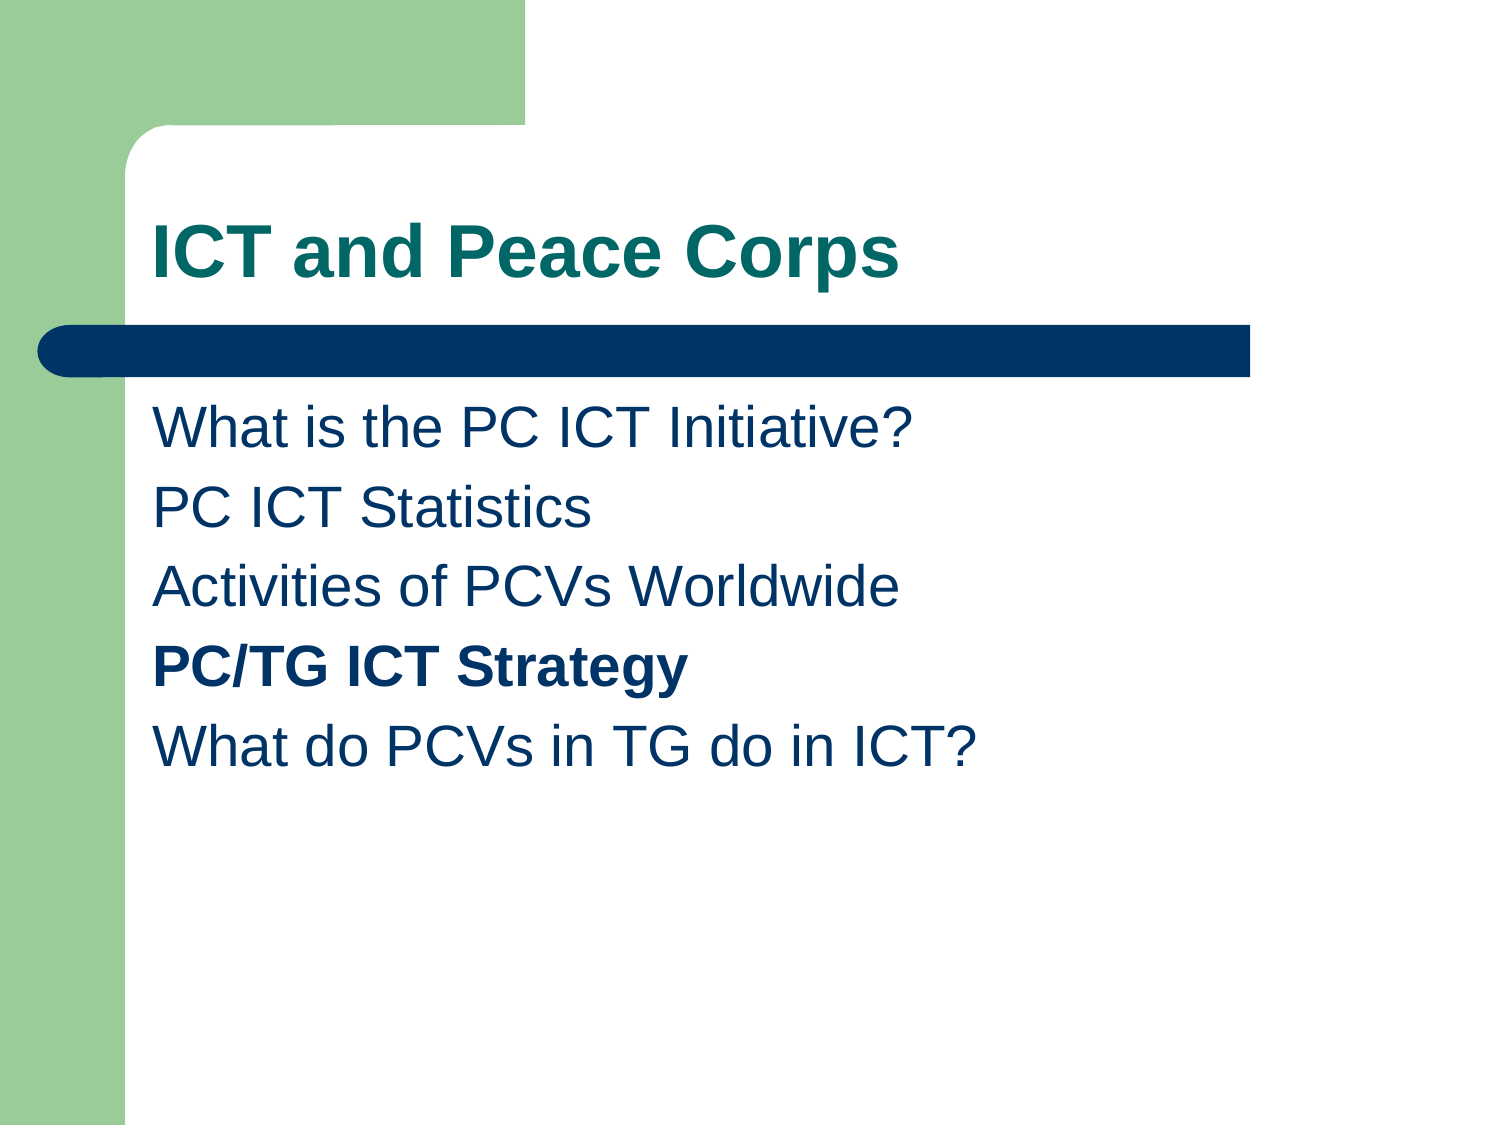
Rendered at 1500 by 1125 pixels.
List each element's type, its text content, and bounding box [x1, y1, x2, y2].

list What is the PC ICT Initiative? PC ICT Statistics Activities of PCVs Worldwide PC/TG ICT Strategy What do PCVs in TG do in ICT? [137, 387, 1400, 999]
title ICT and Peace Corps [136, 136, 1414, 301]
